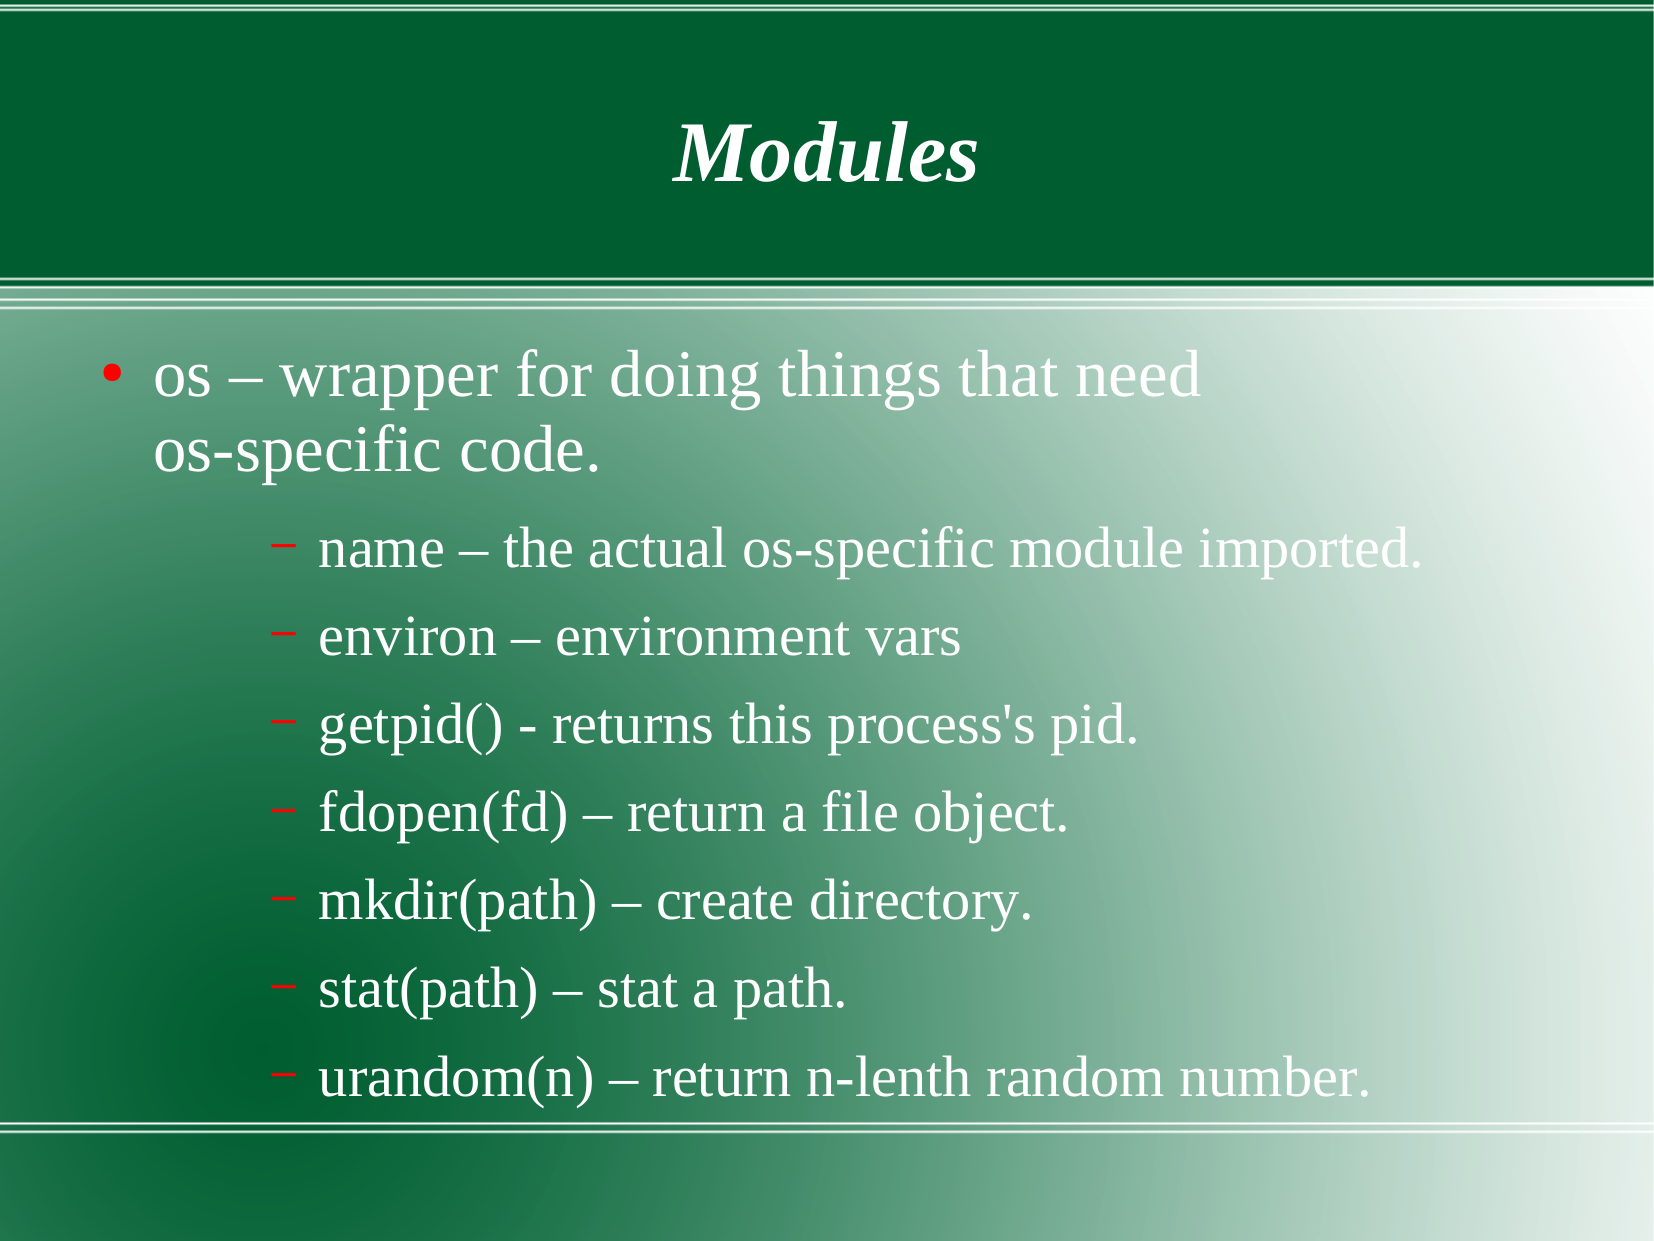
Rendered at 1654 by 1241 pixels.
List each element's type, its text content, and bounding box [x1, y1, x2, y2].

list os – wrapper for doing things that need os-specific code. name – the actual os-specific module imported. environ – environment vars getpid() - returns this process's pid. fdopen(fd) – return a file object. mkdir(path) – create directory. stat(path) – stat a path. urandom(n) – return n-lenth random number. [82, 337, 1571, 1156]
picture [0, 0, 1654, 1241]
title Modules [82, 49, 1571, 257]
